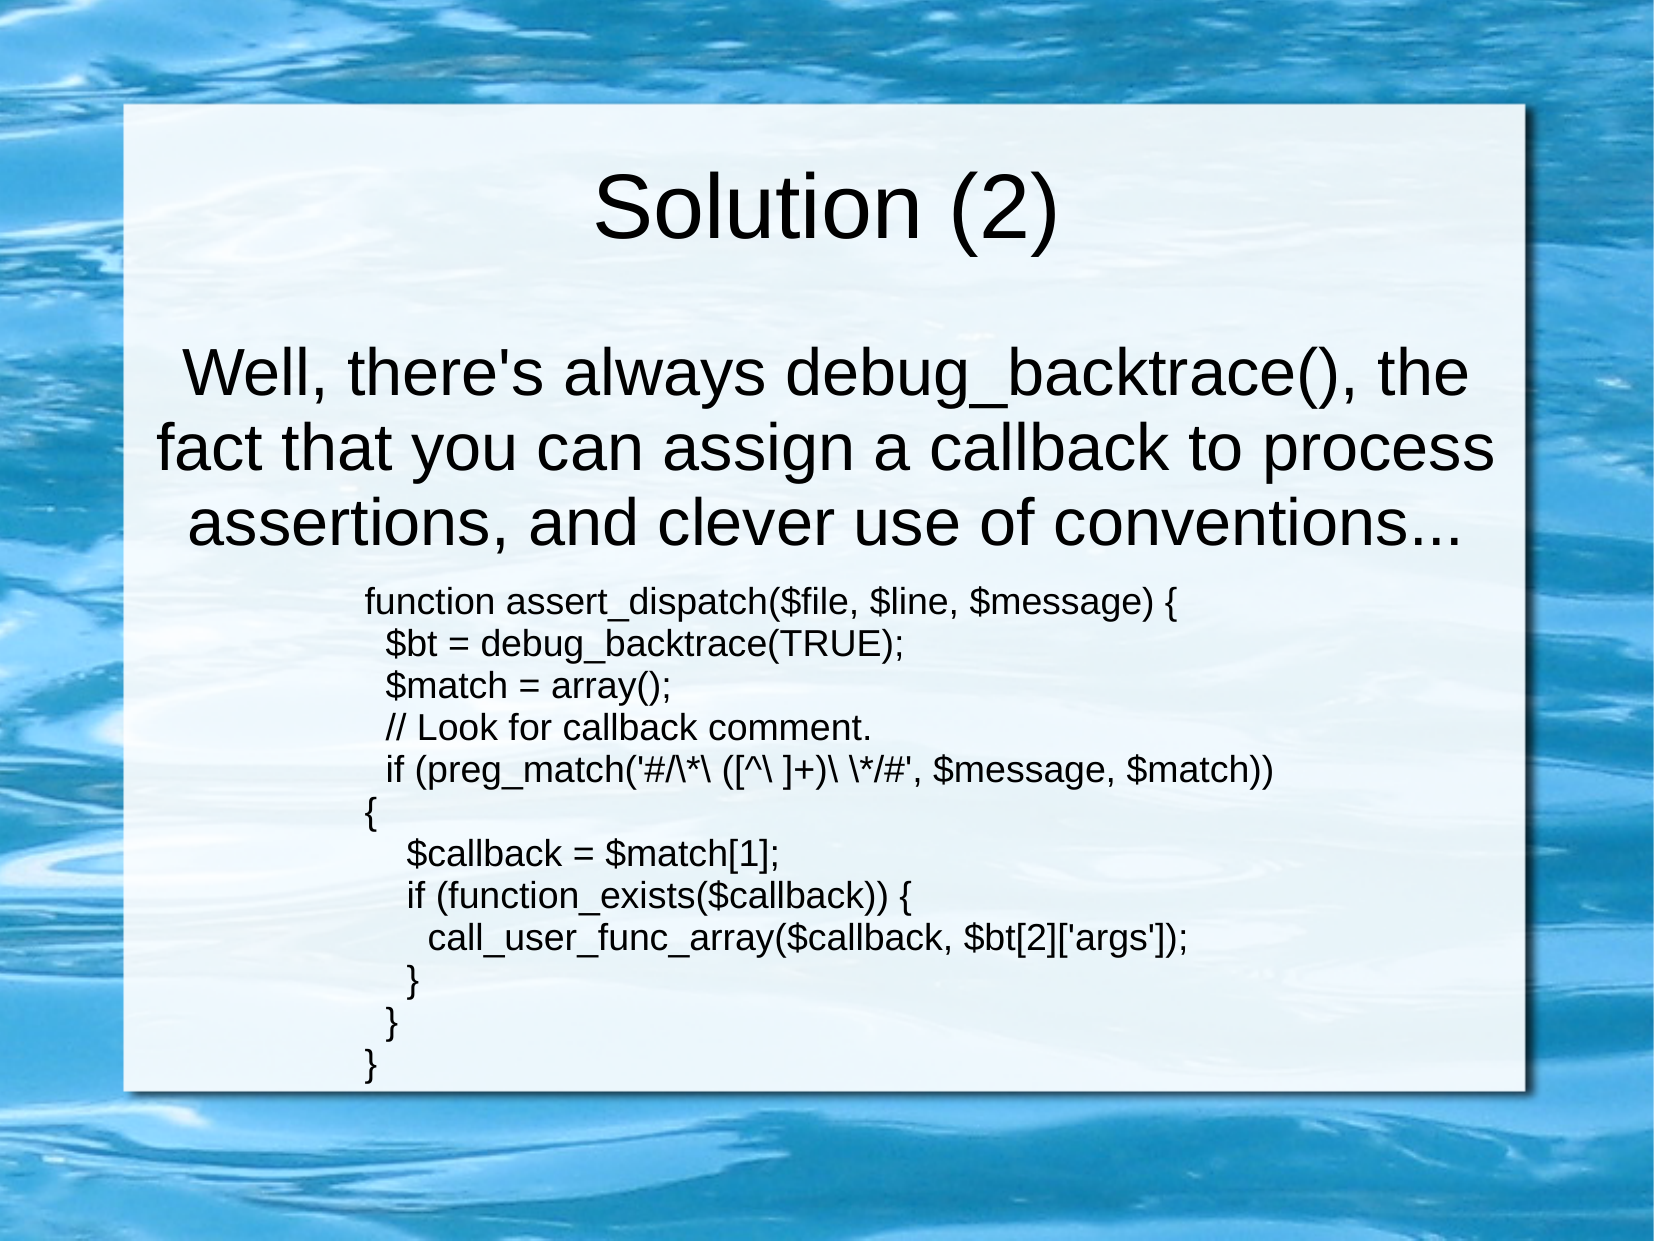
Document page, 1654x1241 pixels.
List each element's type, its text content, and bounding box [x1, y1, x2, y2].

subtitle Well, there's always debug_backtrace(), the fact that you can assign a callback to process assertions, and clever use of conventions... [147, 332, 1506, 563]
picture [0, 0, 1654, 1241]
text_box function assert_dispatch($file, $line, $message) { $bt = debug_backtrace(TRUE); $match = array(); // Look for callback comment. if (preg_match('#/\*\ ([^\ ]+)\ \*/#', $message, $match)) { $callback = $match[1]; if (function_exists($callback)) { call_user_func_array($callback, $bt[2]['args']); } } } [349, 573, 1313, 1051]
title Solution (2) [147, 125, 1506, 288]
